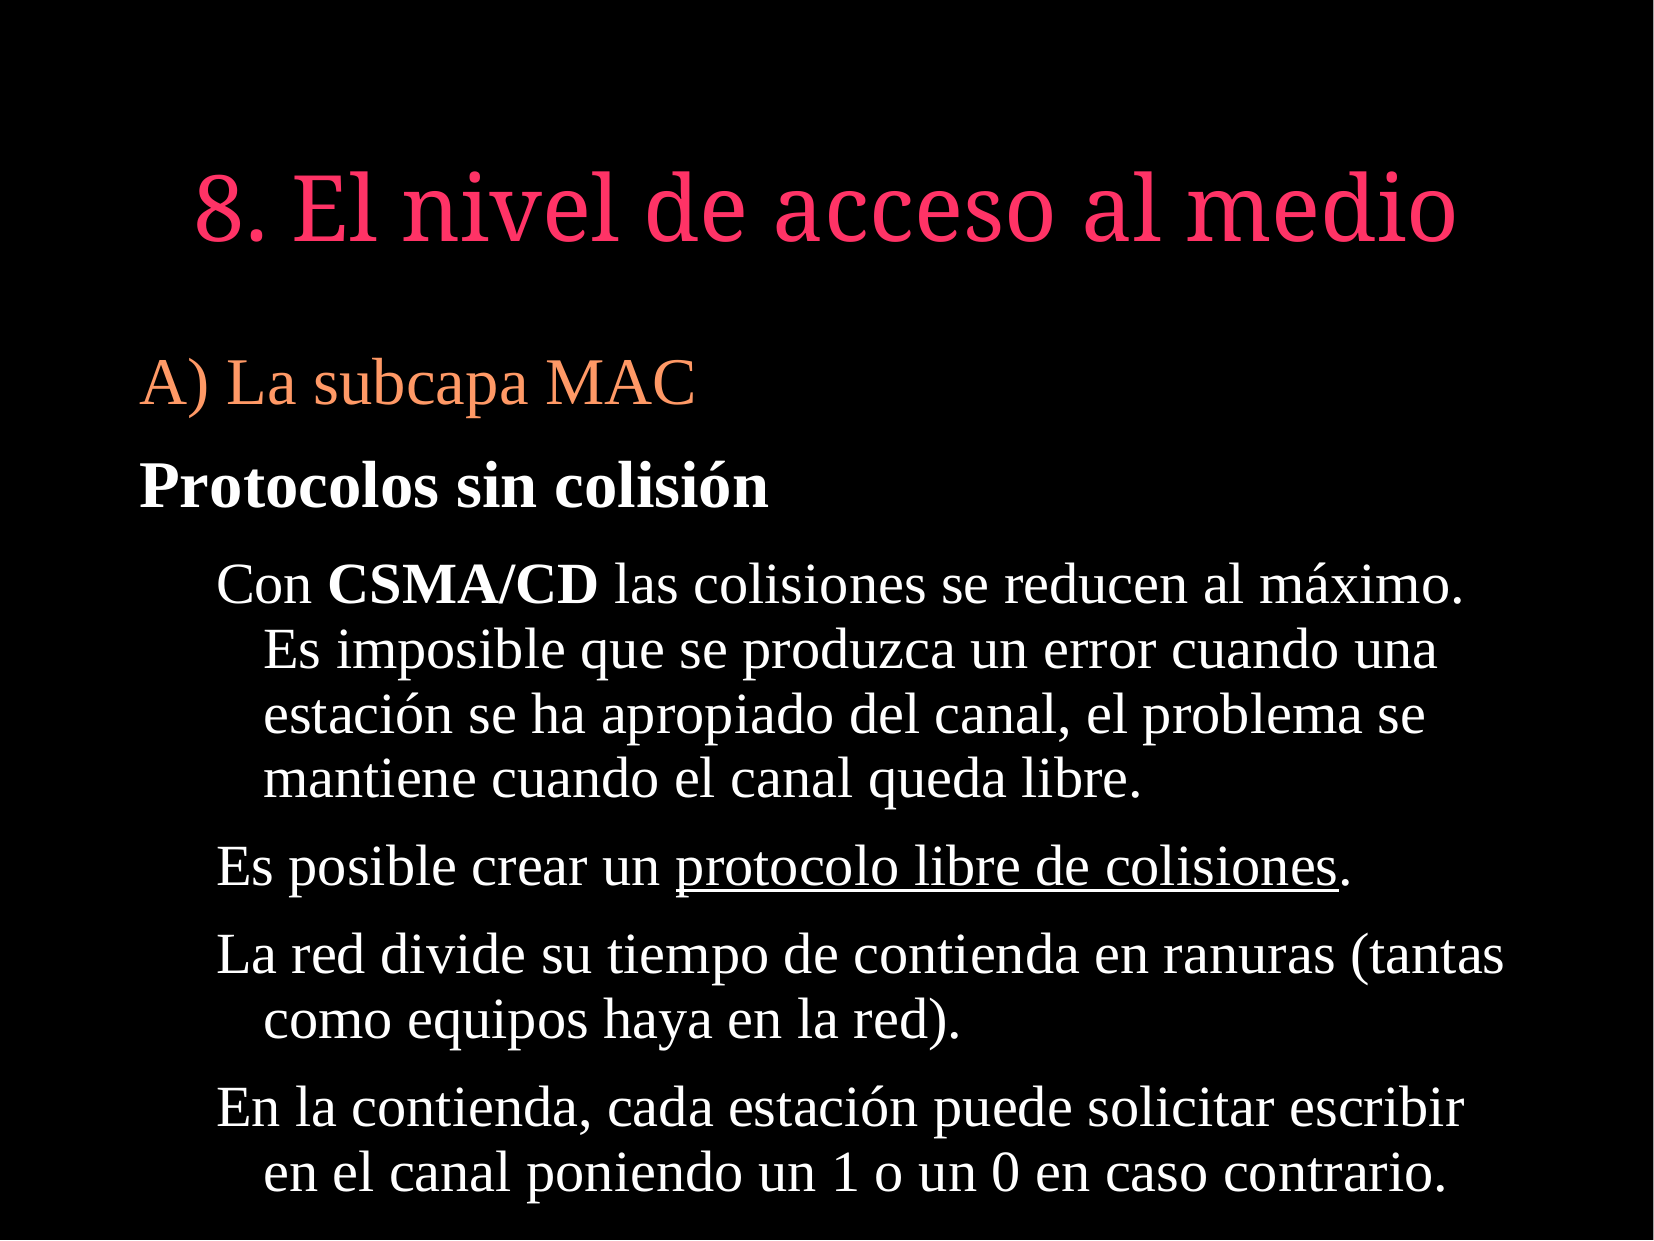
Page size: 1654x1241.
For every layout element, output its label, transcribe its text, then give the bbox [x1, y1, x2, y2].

list A) La subcapa MAC Protocolos sin colisión Con CSMA/CD las colisiones se reducen al máximo. Es imposible que se produzca un error cuando una estación se ha apropiado del canal, el problema se mantiene cuando el canal queda libre. Es posible crear un protocolo libre de colisiones. La red divide su tiempo de contienda en ranuras (tantas como equipos haya en la red). En la contienda, cada estación puede solicitar escribir en el canal poniendo un 1 o un 0 en caso contrario. [121, 344, 1534, 1214]
title 8. El nivel de acceso al medio [121, 102, 1534, 311]
